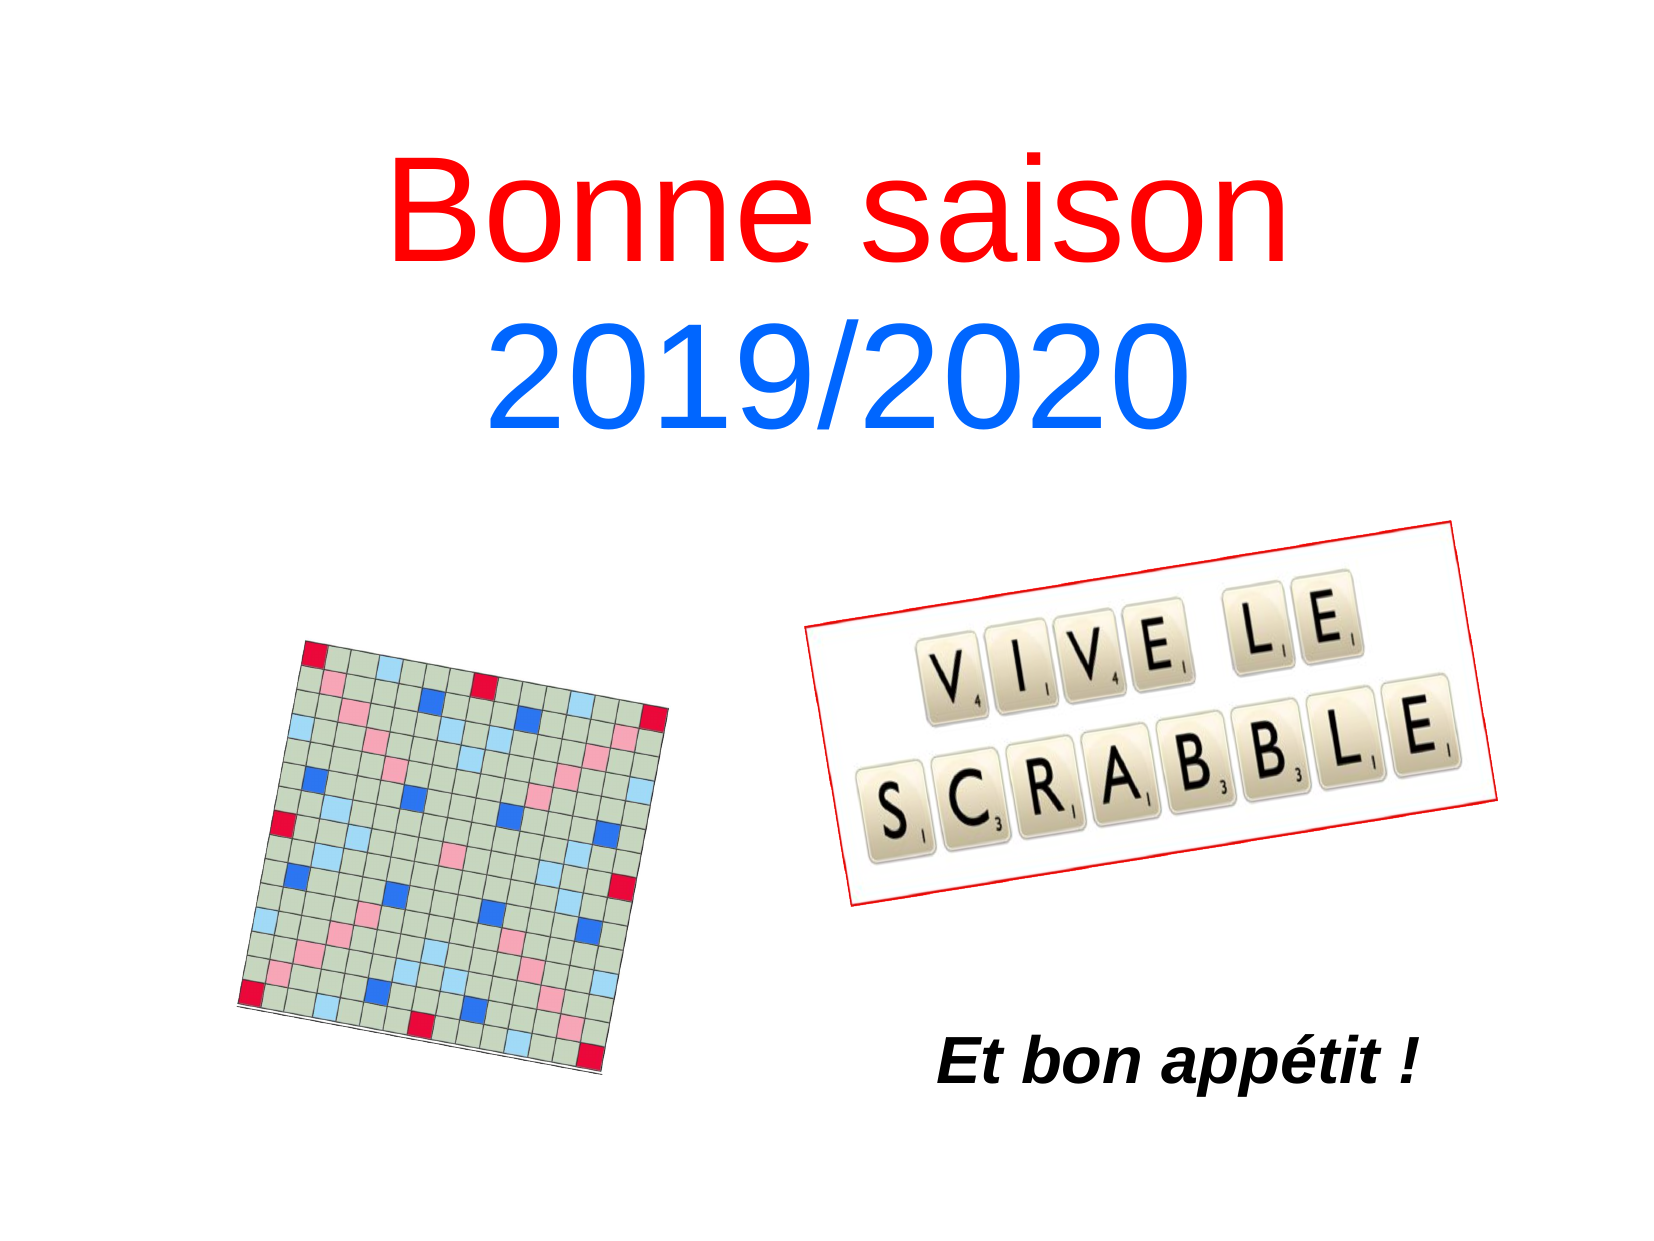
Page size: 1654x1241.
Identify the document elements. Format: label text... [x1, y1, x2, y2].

picture [236, 637, 671, 1075]
picture [803, 519, 1498, 907]
text_box Bonne saison 2019/2020 [212, 118, 1465, 469]
text_box Et bon appétit ! [921, 1015, 1477, 1110]
